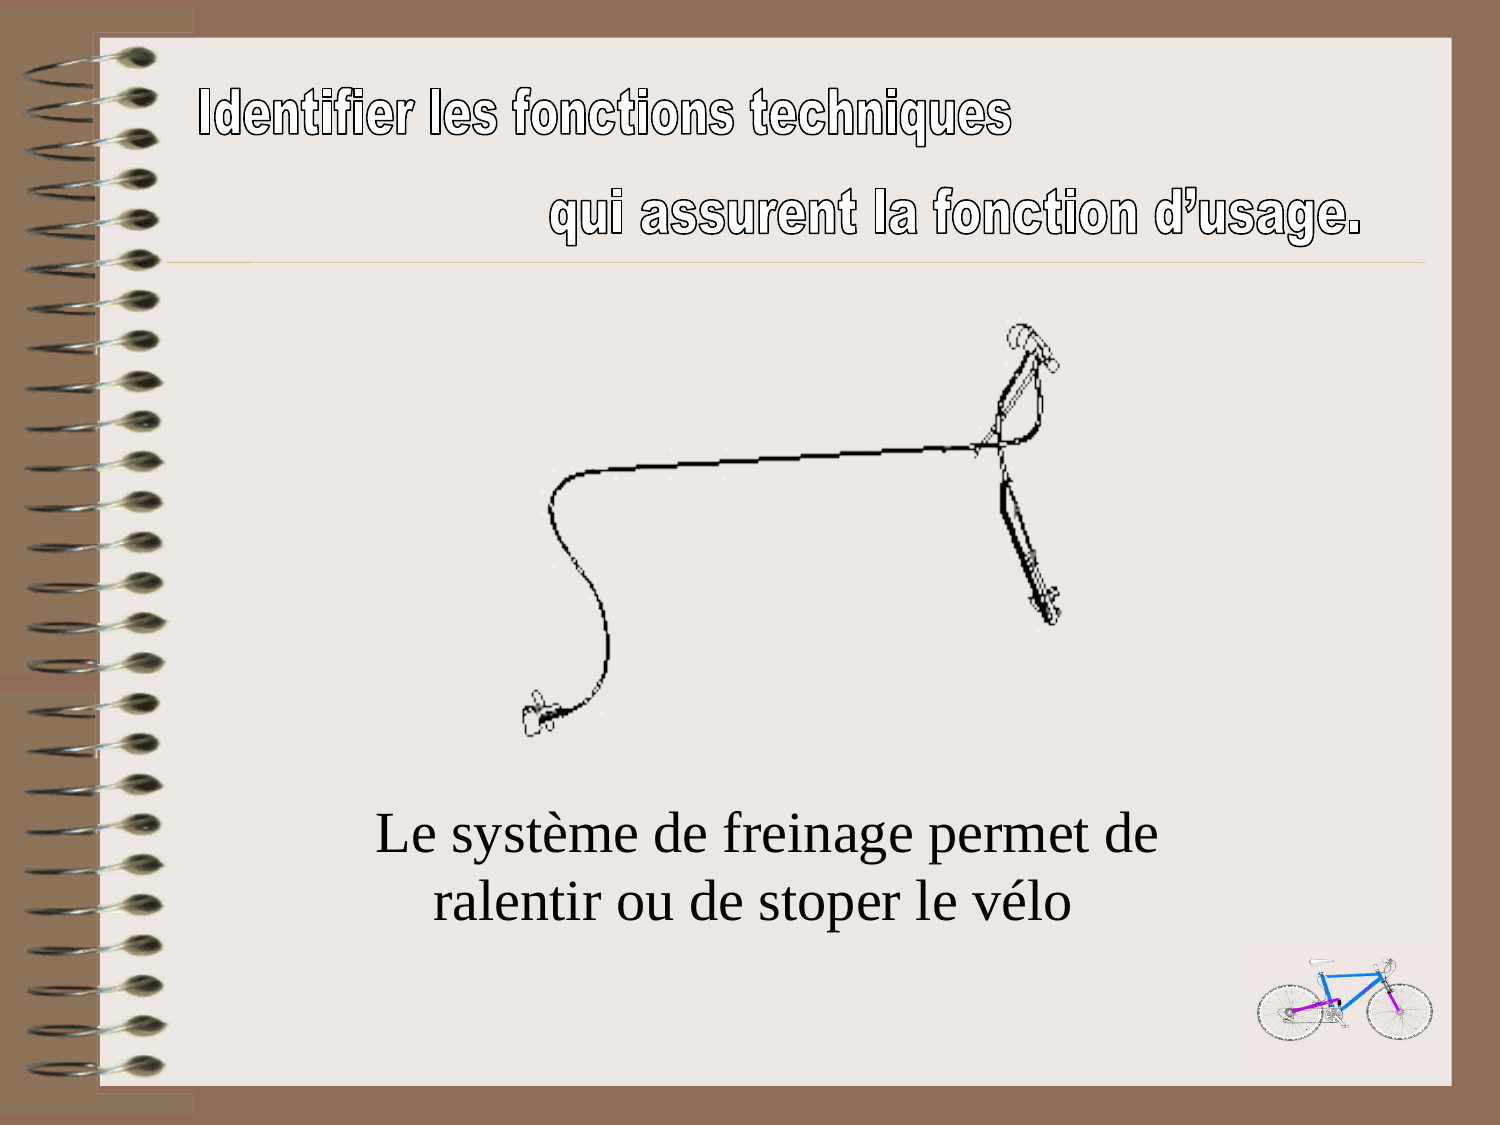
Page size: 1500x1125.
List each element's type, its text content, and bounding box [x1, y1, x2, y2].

picture [495, 295, 1093, 746]
text_box [200, 88, 210, 134]
text_box [641, 199, 669, 235]
picture [1243, 944, 1447, 1074]
text_box [930, 100, 955, 135]
text_box [728, 200, 754, 235]
text_box [334, 87, 363, 134]
text_box [531, 99, 558, 135]
text_box [887, 100, 896, 134]
text_box [671, 199, 697, 235]
text_box [1199, 200, 1225, 235]
text_box [986, 99, 1011, 135]
text_box [444, 99, 471, 135]
text_box [561, 99, 586, 134]
text_box [1349, 221, 1359, 233]
text_box [638, 88, 648, 97]
text_box [769, 99, 797, 135]
text_box [887, 88, 896, 97]
text_box [366, 99, 394, 135]
text_box [617, 88, 635, 135]
text_box [581, 200, 607, 235]
text_box [244, 99, 271, 135]
text_box [1287, 199, 1314, 247]
text_box [1079, 199, 1107, 235]
text_box [273, 99, 298, 134]
text_box [1013, 199, 1042, 235]
text_box [778, 199, 806, 235]
text_box [958, 99, 985, 135]
picture [0, 692, 194, 1115]
text_box [750, 88, 768, 135]
text_box [857, 99, 882, 134]
text_box [512, 87, 531, 134]
text_box [431, 88, 440, 134]
text_box [1155, 188, 1182, 234]
text_box [1185, 187, 1196, 213]
text_box [651, 99, 678, 135]
text_box [759, 199, 778, 234]
text_box [900, 99, 926, 147]
text_box [322, 88, 332, 97]
text_box [809, 199, 835, 234]
text_box [1317, 199, 1346, 235]
text_box [1065, 188, 1076, 197]
text_box [1043, 188, 1062, 234]
text_box [397, 99, 415, 134]
text_box [549, 199, 577, 246]
text_box [638, 100, 648, 134]
text_box [828, 88, 853, 134]
text_box [612, 200, 622, 234]
text_box [301, 88, 319, 135]
text_box [952, 199, 980, 235]
text_box [322, 100, 332, 134]
text_box [681, 99, 706, 134]
text_box [1065, 200, 1076, 234]
text_box [933, 187, 953, 234]
text_box [699, 199, 725, 235]
text_box [1228, 199, 1254, 235]
text_box [709, 99, 734, 135]
text_box [472, 99, 497, 135]
text_box Le système de freinage permet de ralentir ou de stoper le vélo [324, 797, 1211, 932]
text_box [798, 99, 826, 135]
text_box [876, 188, 885, 233]
picture [0, 8, 194, 674]
text_box [838, 188, 857, 234]
text_box [353, 100, 363, 134]
text_box [1111, 199, 1137, 234]
text_box [1257, 199, 1285, 235]
text_box [984, 199, 1010, 234]
text_box [612, 188, 622, 197]
text_box [588, 99, 615, 135]
text_box [889, 199, 917, 235]
text_box [214, 88, 240, 135]
